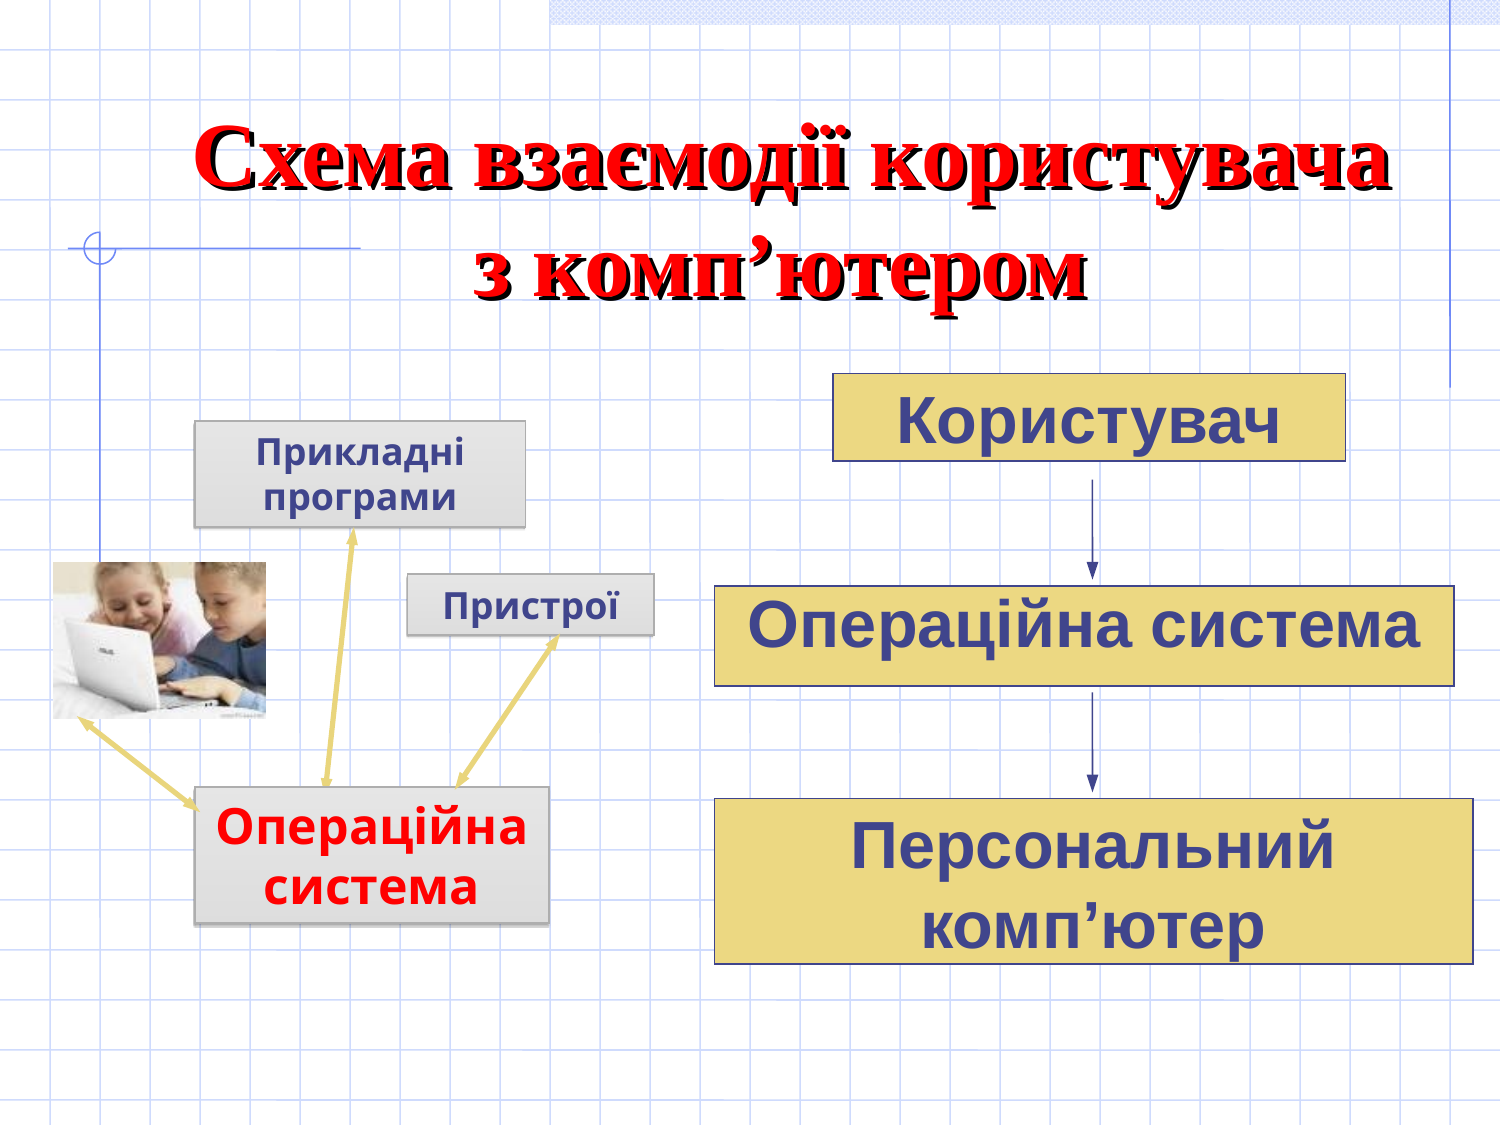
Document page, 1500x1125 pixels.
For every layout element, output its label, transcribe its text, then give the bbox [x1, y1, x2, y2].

text_box Користувач [833, 373, 1345, 461]
text_box Пристрої [407, 574, 654, 635]
text_box Операційна система [715, 586, 1454, 686]
text_box Схема взаємодії користувача з комп’ютером [171, 87, 1412, 323]
text_box Прикладні програми [194, 420, 526, 527]
text_box [287, 324, 1068, 451]
picture [53, 562, 266, 719]
text_box Персональний комп’ютер [715, 799, 1473, 964]
text_box Операційна система [194, 786, 550, 924]
